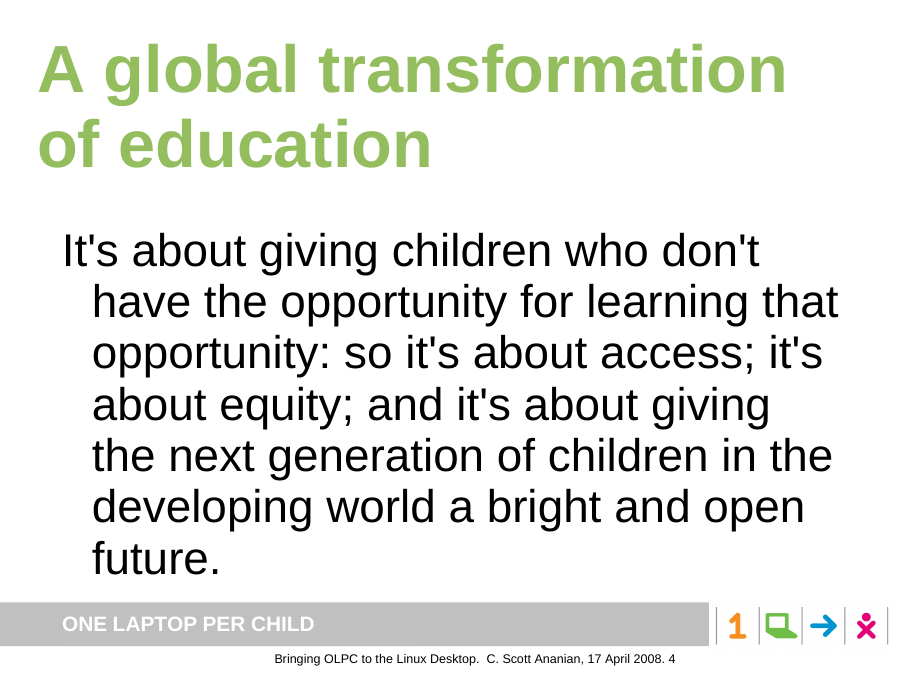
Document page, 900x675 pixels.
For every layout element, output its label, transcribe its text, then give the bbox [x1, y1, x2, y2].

list It's about giving children who don't have the opportunity for learning that opportunity: so it's about access; it's about equity; and it's about giving the next generation of children in the developing world a bright and open future. [61, 224, 844, 584]
title A global transformation of education [37, 32, 856, 192]
picture [709, 598, 897, 654]
